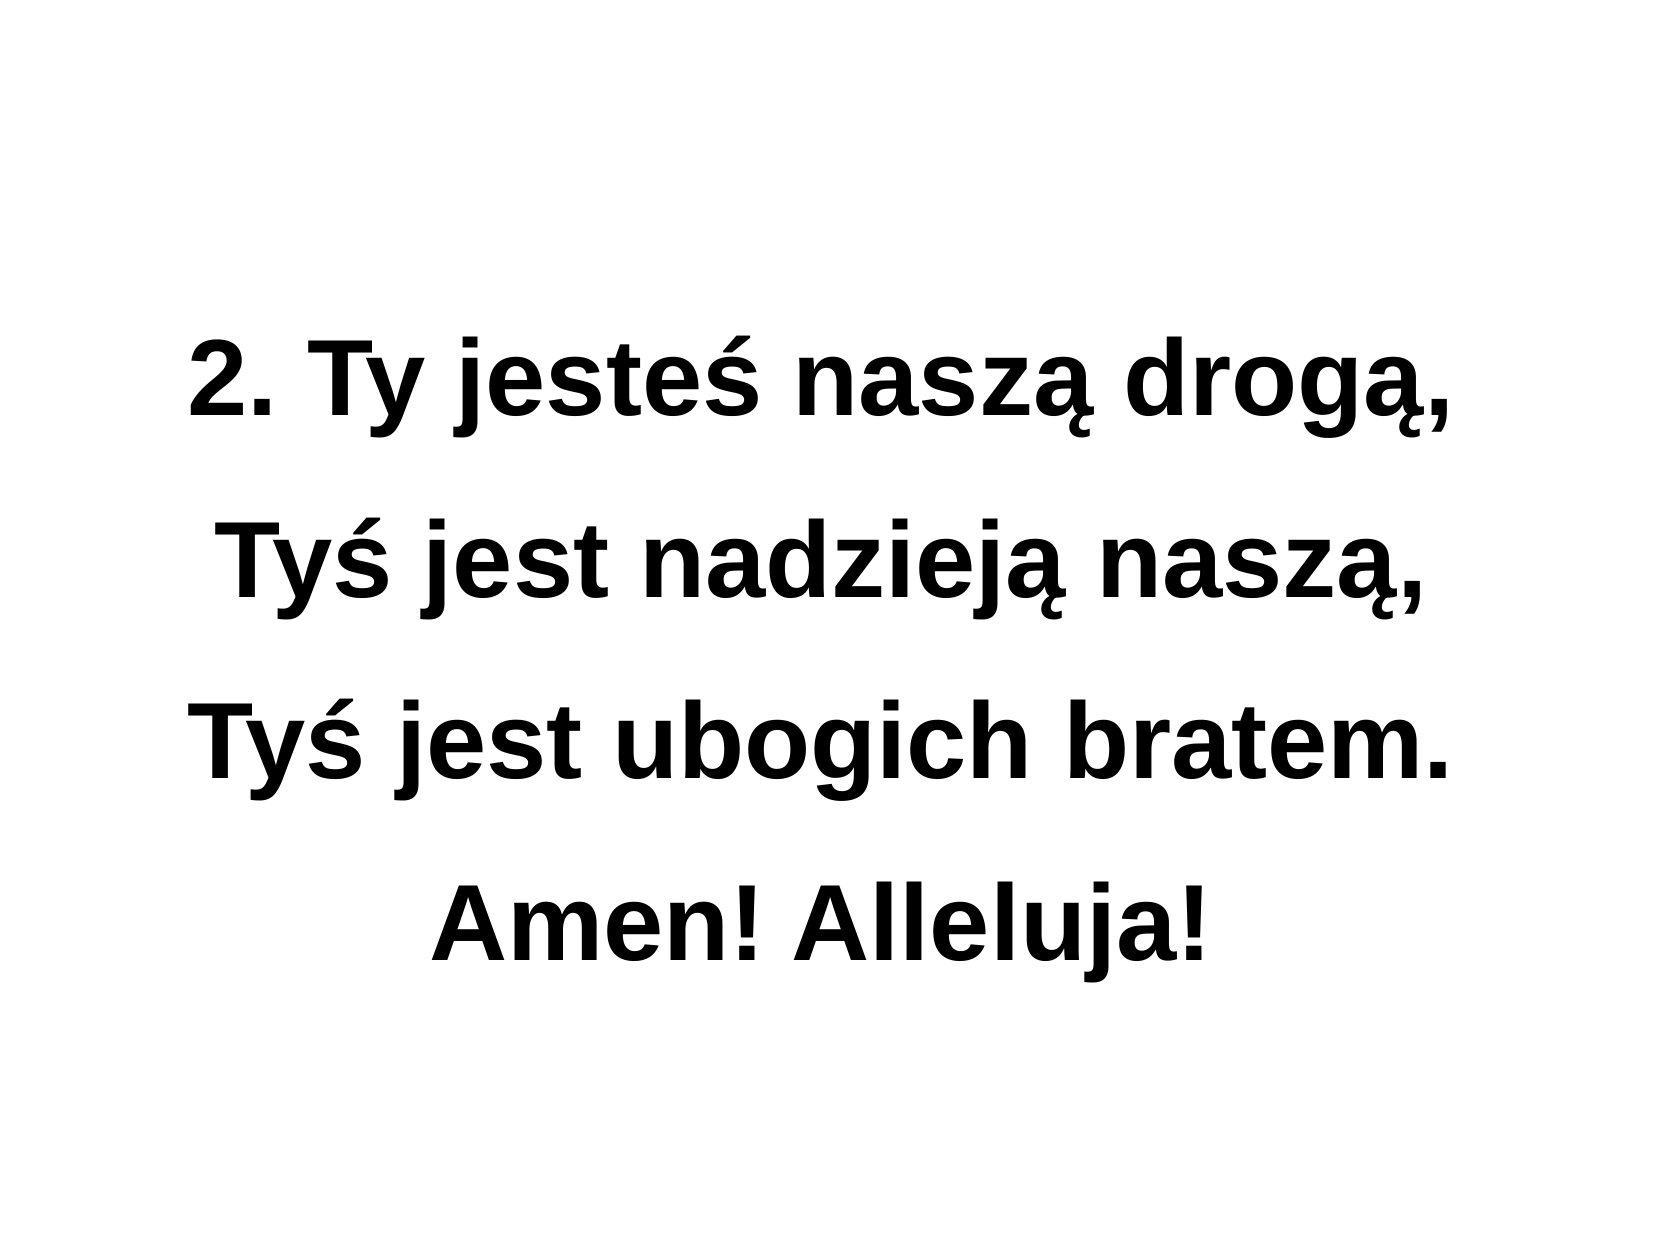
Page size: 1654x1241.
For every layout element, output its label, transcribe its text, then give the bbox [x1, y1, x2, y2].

subtitle 2. Ty jesteś naszą drogą, Tyś jest nadzieją naszą, Tyś jest ubogich bratem. Amen! Alleluja! [0, 0, 1642, 1241]
